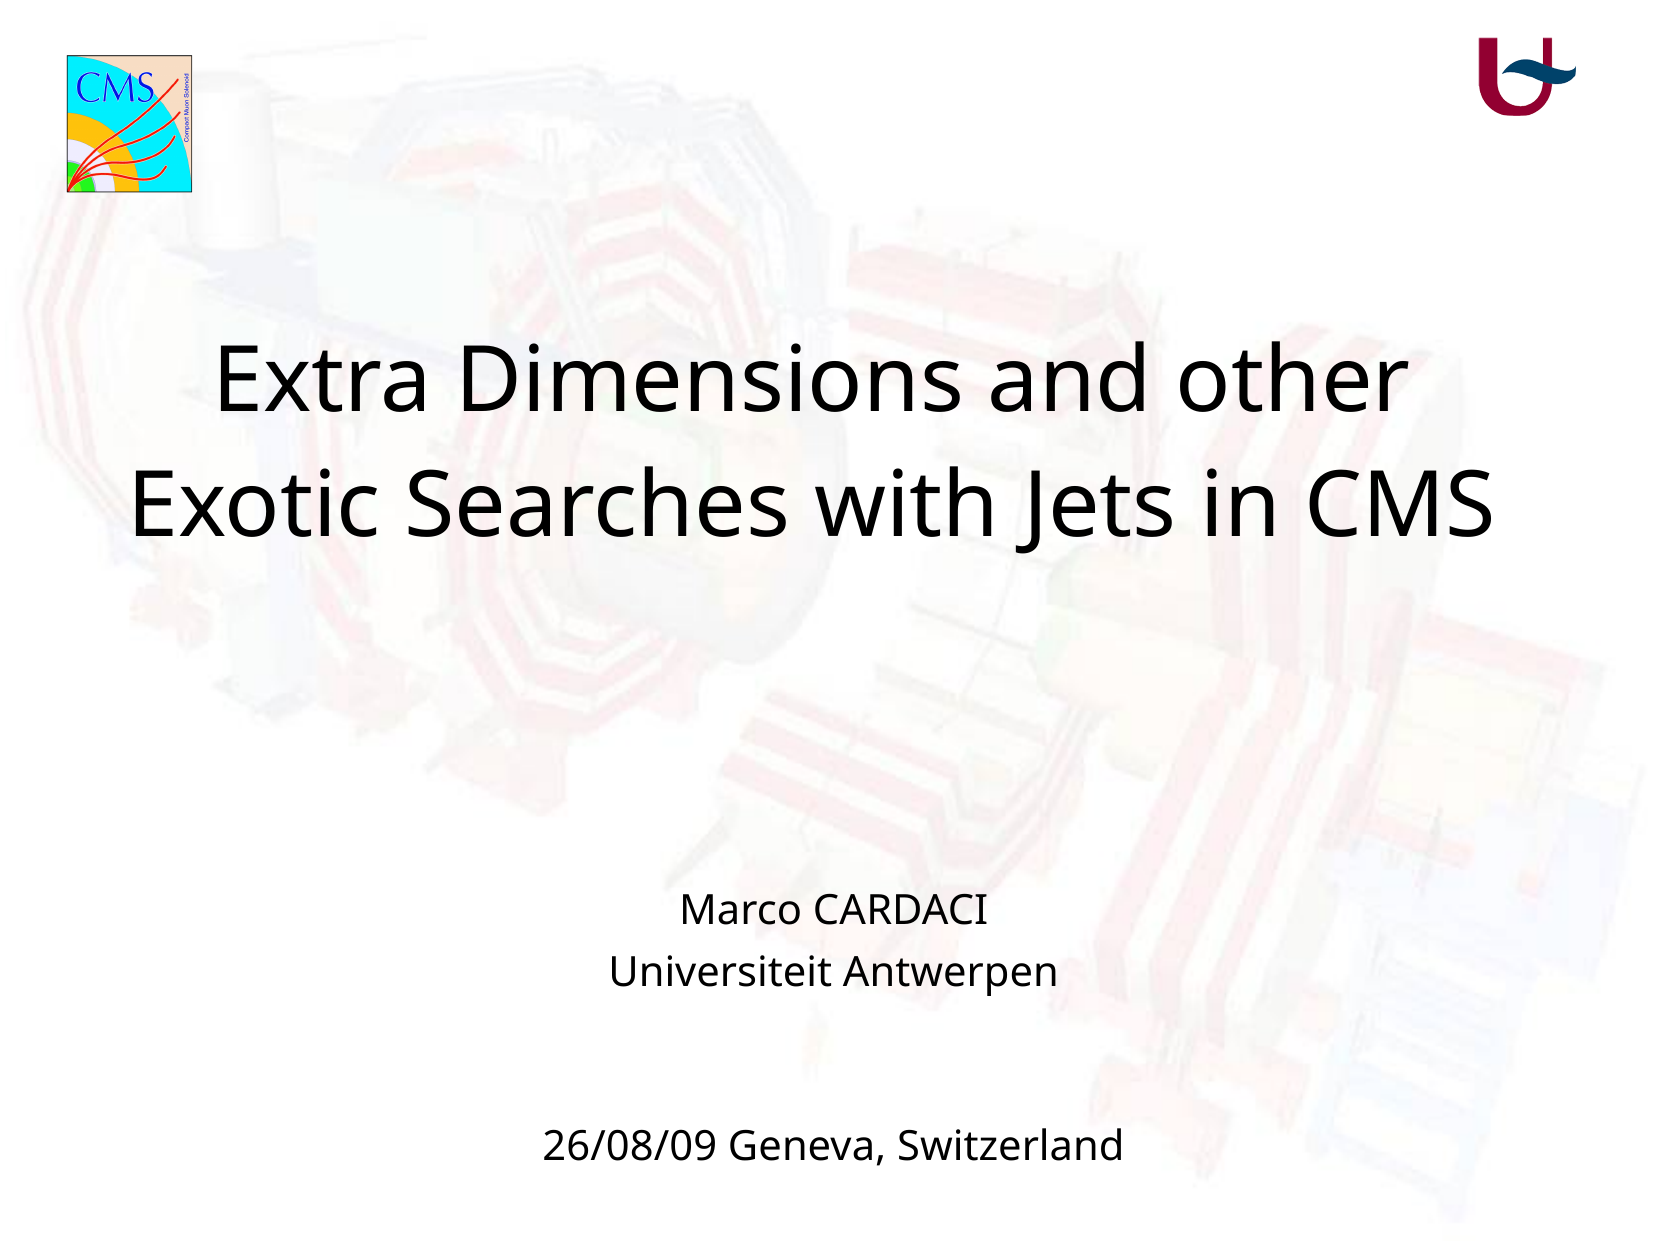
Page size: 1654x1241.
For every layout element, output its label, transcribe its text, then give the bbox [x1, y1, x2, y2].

title Extra Dimensions and other Exotic Searches with Jets in CMS [86, 238, 1538, 638]
picture [5, 5, 1651, 1241]
subtitle Marco CARDACI Universiteit Antwerpen 26/08/09 Geneva, Switzerland [248, 875, 1420, 1140]
